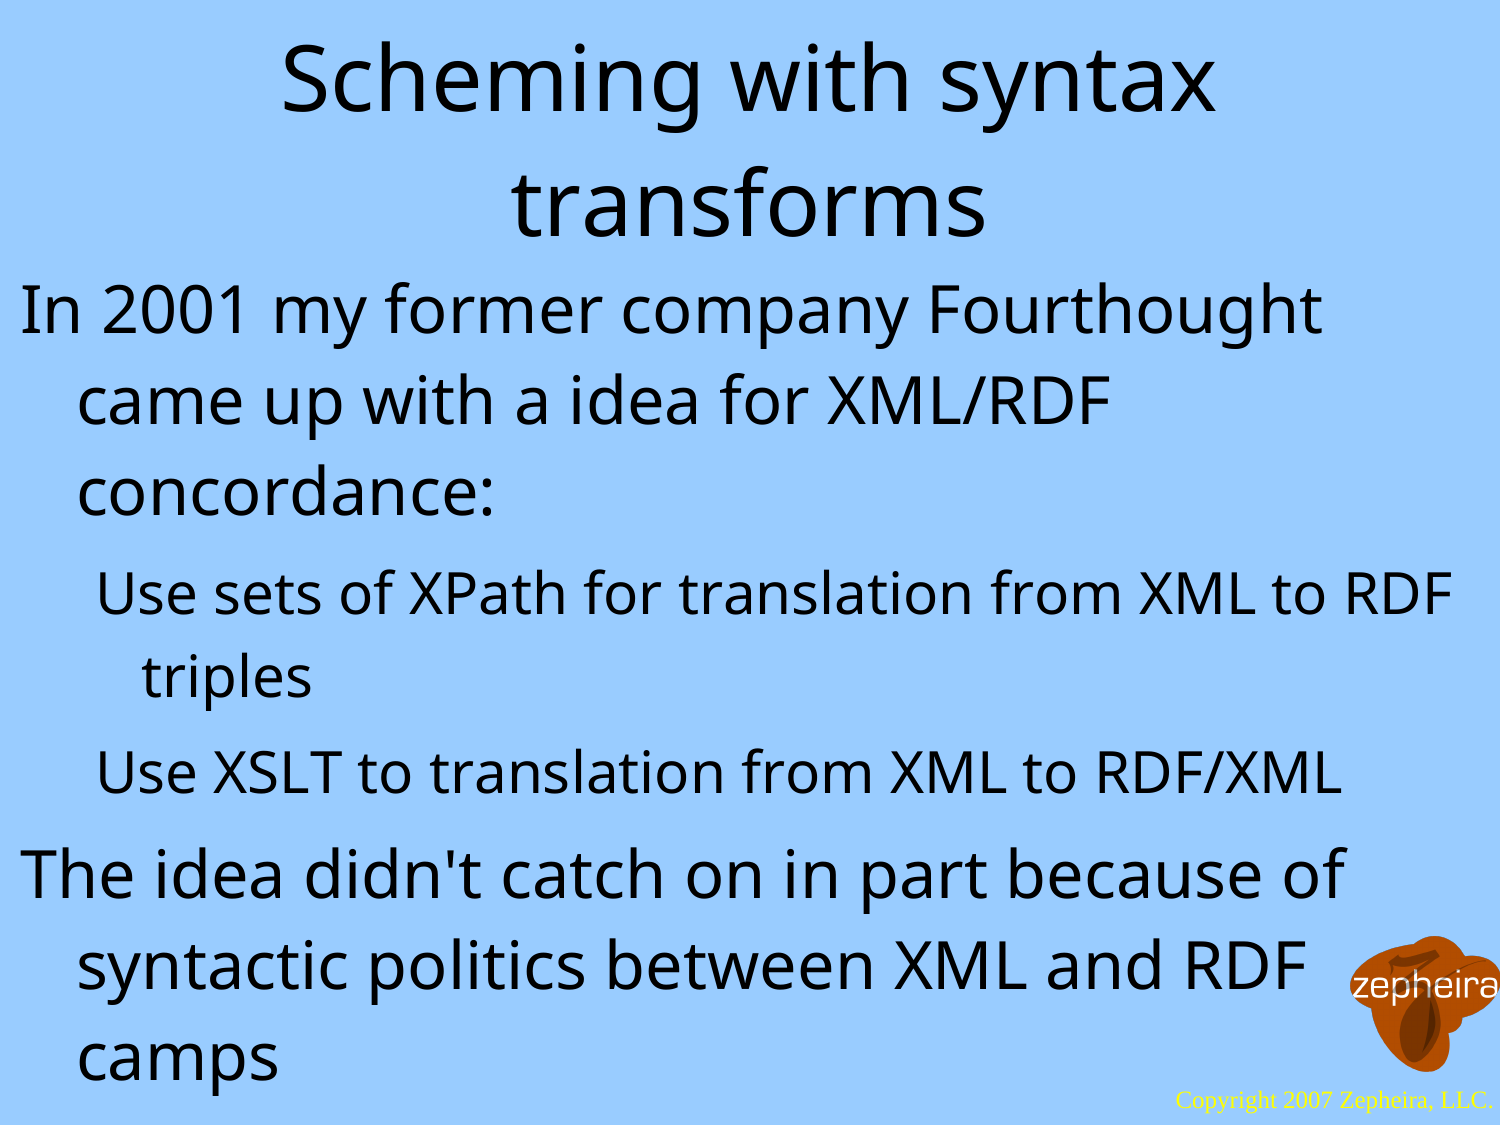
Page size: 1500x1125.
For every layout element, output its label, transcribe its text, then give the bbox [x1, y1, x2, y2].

picture [1489, 936, 1500, 1072]
list In 2001 my former company Fourthought came up with a idea for XML/RDF concordance: Use sets of XPath for translation from XML to RDF triples Use XSLT to translation from XML to RDF/XML The idea didn't catch on in part because of syntactic politics between XML and RDF camps With the rise of Microformats & soul-searching about RDF/XML, the idea is reborn [20, 262, 1489, 1120]
title Scheming with syntax transforms [75, 45, 1425, 233]
